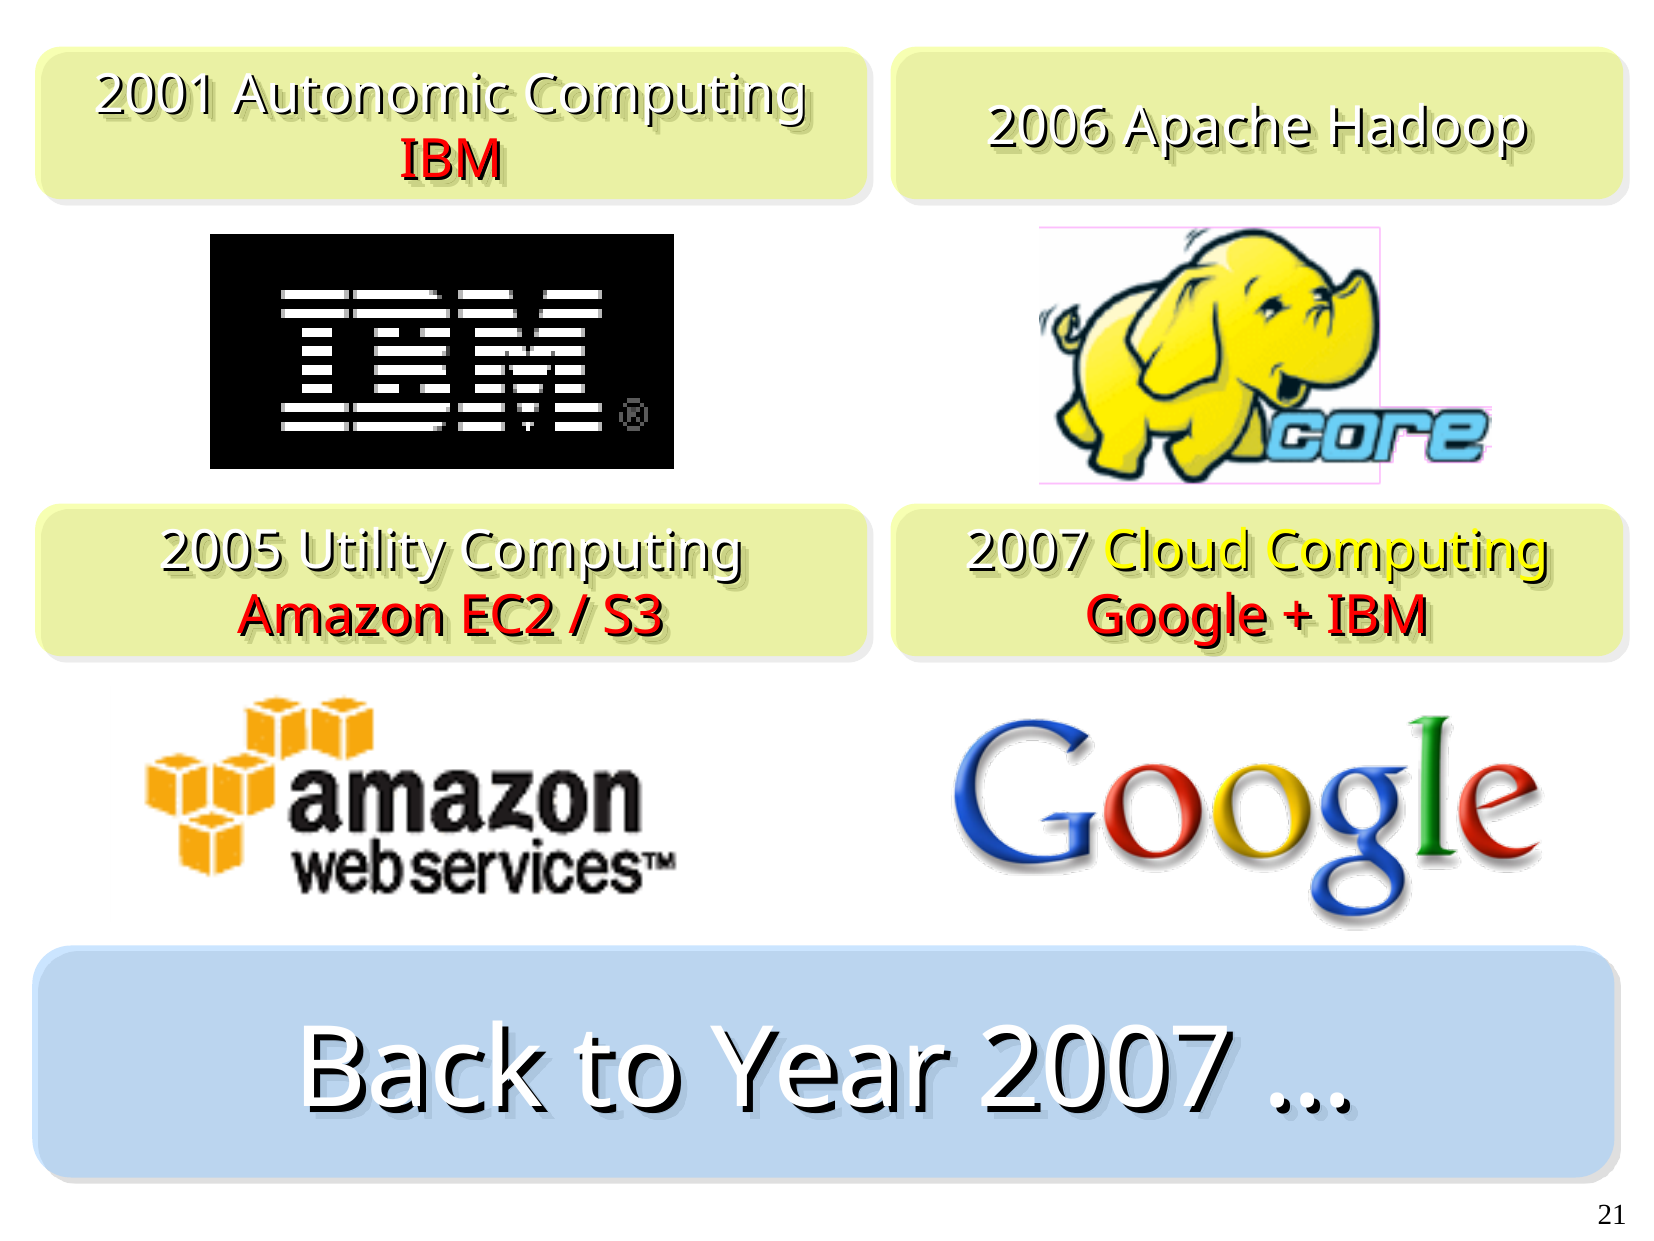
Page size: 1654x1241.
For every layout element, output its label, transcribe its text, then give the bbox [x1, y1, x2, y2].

picture [210, 234, 674, 469]
text_box 2001 Autonomic Computing IBM [35, 46, 868, 200]
picture [1039, 223, 1492, 487]
text_box Back to Year 2007 ... [32, 945, 1615, 1178]
text_box 2005 Utility Computing Amazon EC2 / S3 [35, 503, 868, 657]
picture [938, 710, 1559, 935]
text_box 2006 Apache Hadoop [890, 46, 1624, 200]
picture [109, 686, 687, 922]
text_box 2007 Cloud Computing Google + IBM [890, 503, 1624, 657]
